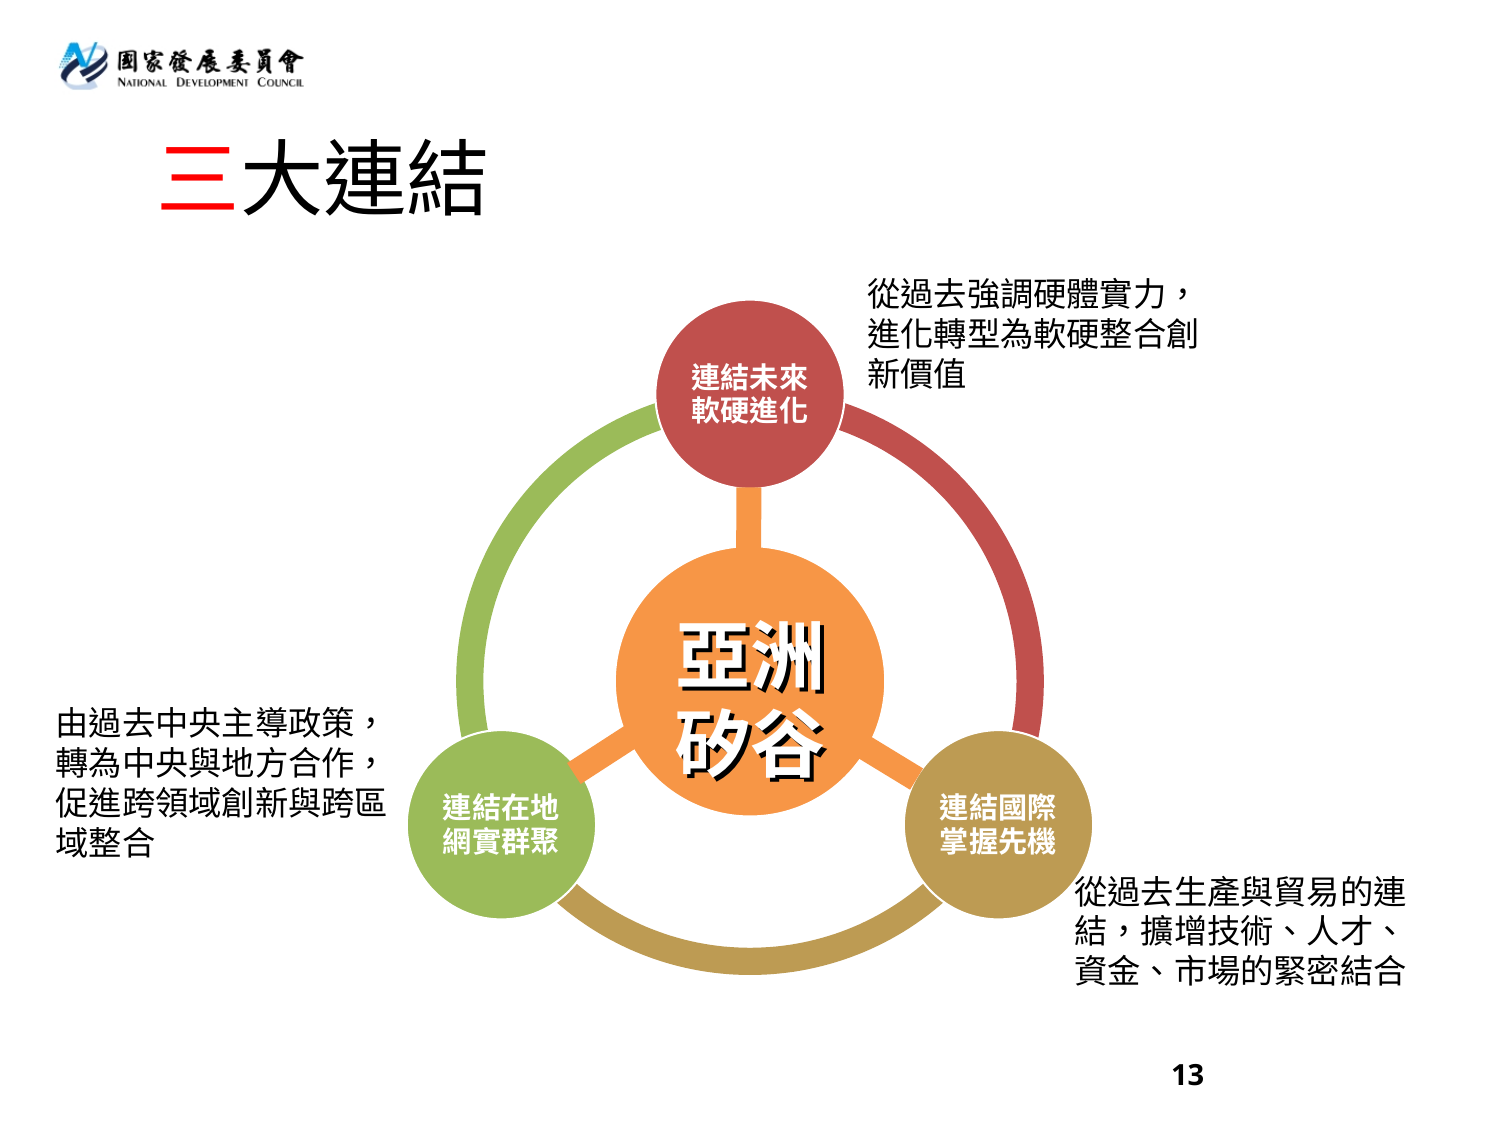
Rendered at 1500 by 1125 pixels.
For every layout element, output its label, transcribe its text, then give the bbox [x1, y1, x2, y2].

text_box 從過去生產與貿易的連結，擴增技術、人才、資金、市場的緊密結合 [1059, 863, 1449, 998]
text_box 13 [1156, 1045, 1500, 1106]
text_box 連結國際 掌握先機 [903, 730, 1094, 920]
text_box 亞洲 矽谷 [614, 546, 886, 817]
text_box [839, 403, 1044, 738]
text_box [456, 403, 661, 738]
title 三大連結 [103, 59, 1397, 278]
text_box 由過去中央主導政策，轉為中央與地方合作，促進跨領域創新與跨區域整合 [41, 694, 430, 869]
text_box 連結在地 網實群聚 [417, 730, 597, 920]
text_box 從過去強調硬體實力，進化轉型為軟硬整合創新價值 [852, 266, 1242, 401]
text_box [557, 883, 943, 976]
text_box 連結未來 軟硬進化 [655, 299, 845, 489]
